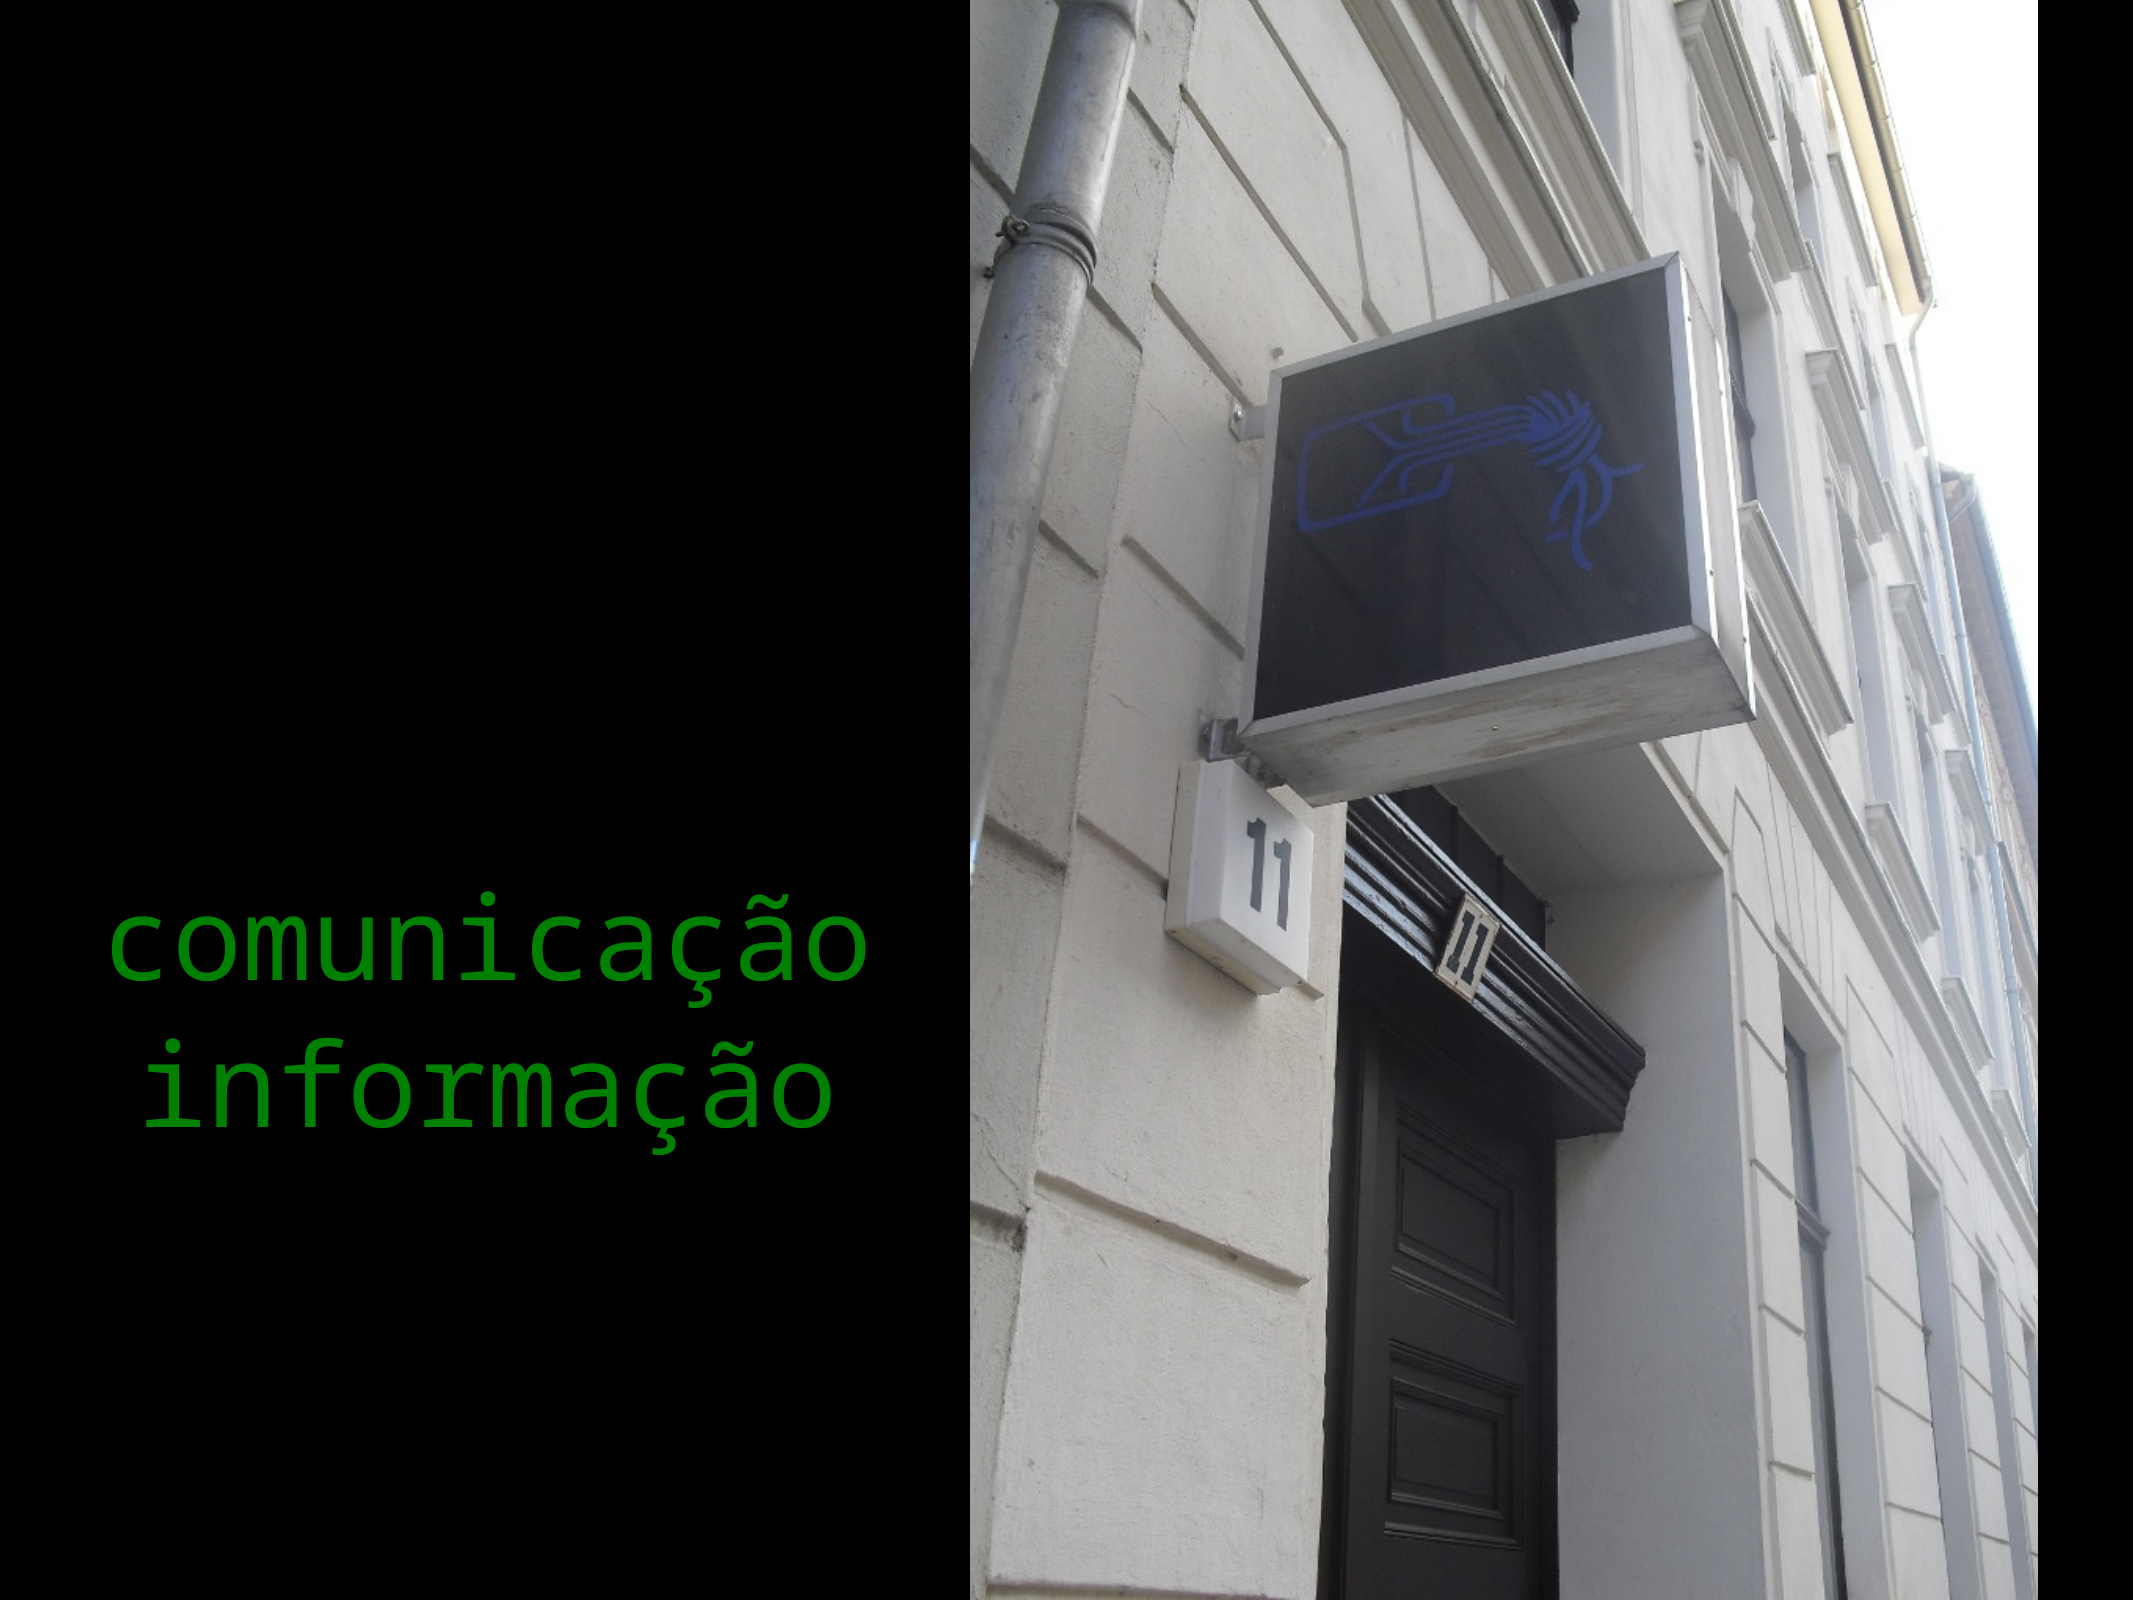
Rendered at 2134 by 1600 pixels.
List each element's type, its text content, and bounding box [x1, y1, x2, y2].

picture [970, 0, 2038, 1600]
title comunicação informação [59, 826, 916, 1182]
